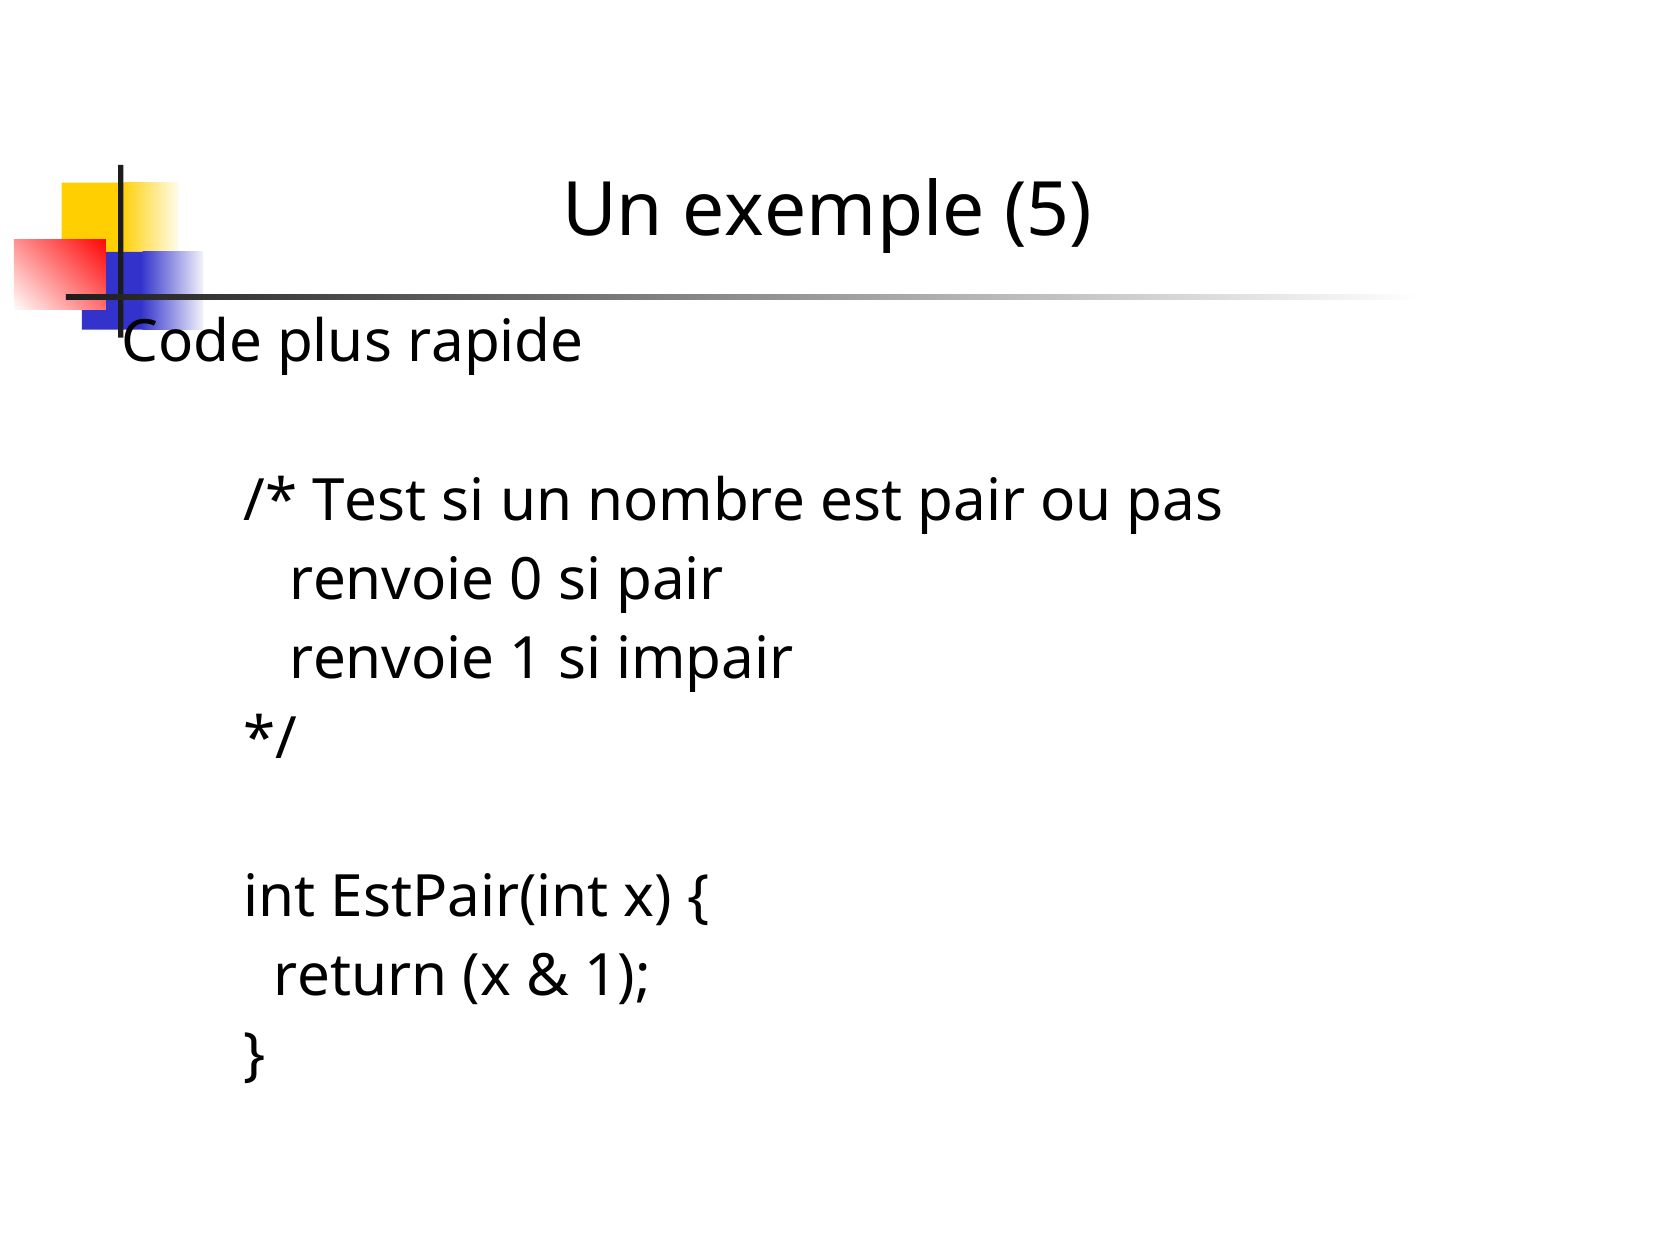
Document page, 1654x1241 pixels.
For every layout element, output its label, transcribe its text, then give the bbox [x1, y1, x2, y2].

subtitle Code plus rapide /* Test si un nombre est pair ou pas renvoie 0 si pair renvoie 1 si impair */ int EstPair(int x) { return (x & 1); } [121, 346, 1534, 1125]
title Un exemple (5) [121, 110, 1534, 303]
